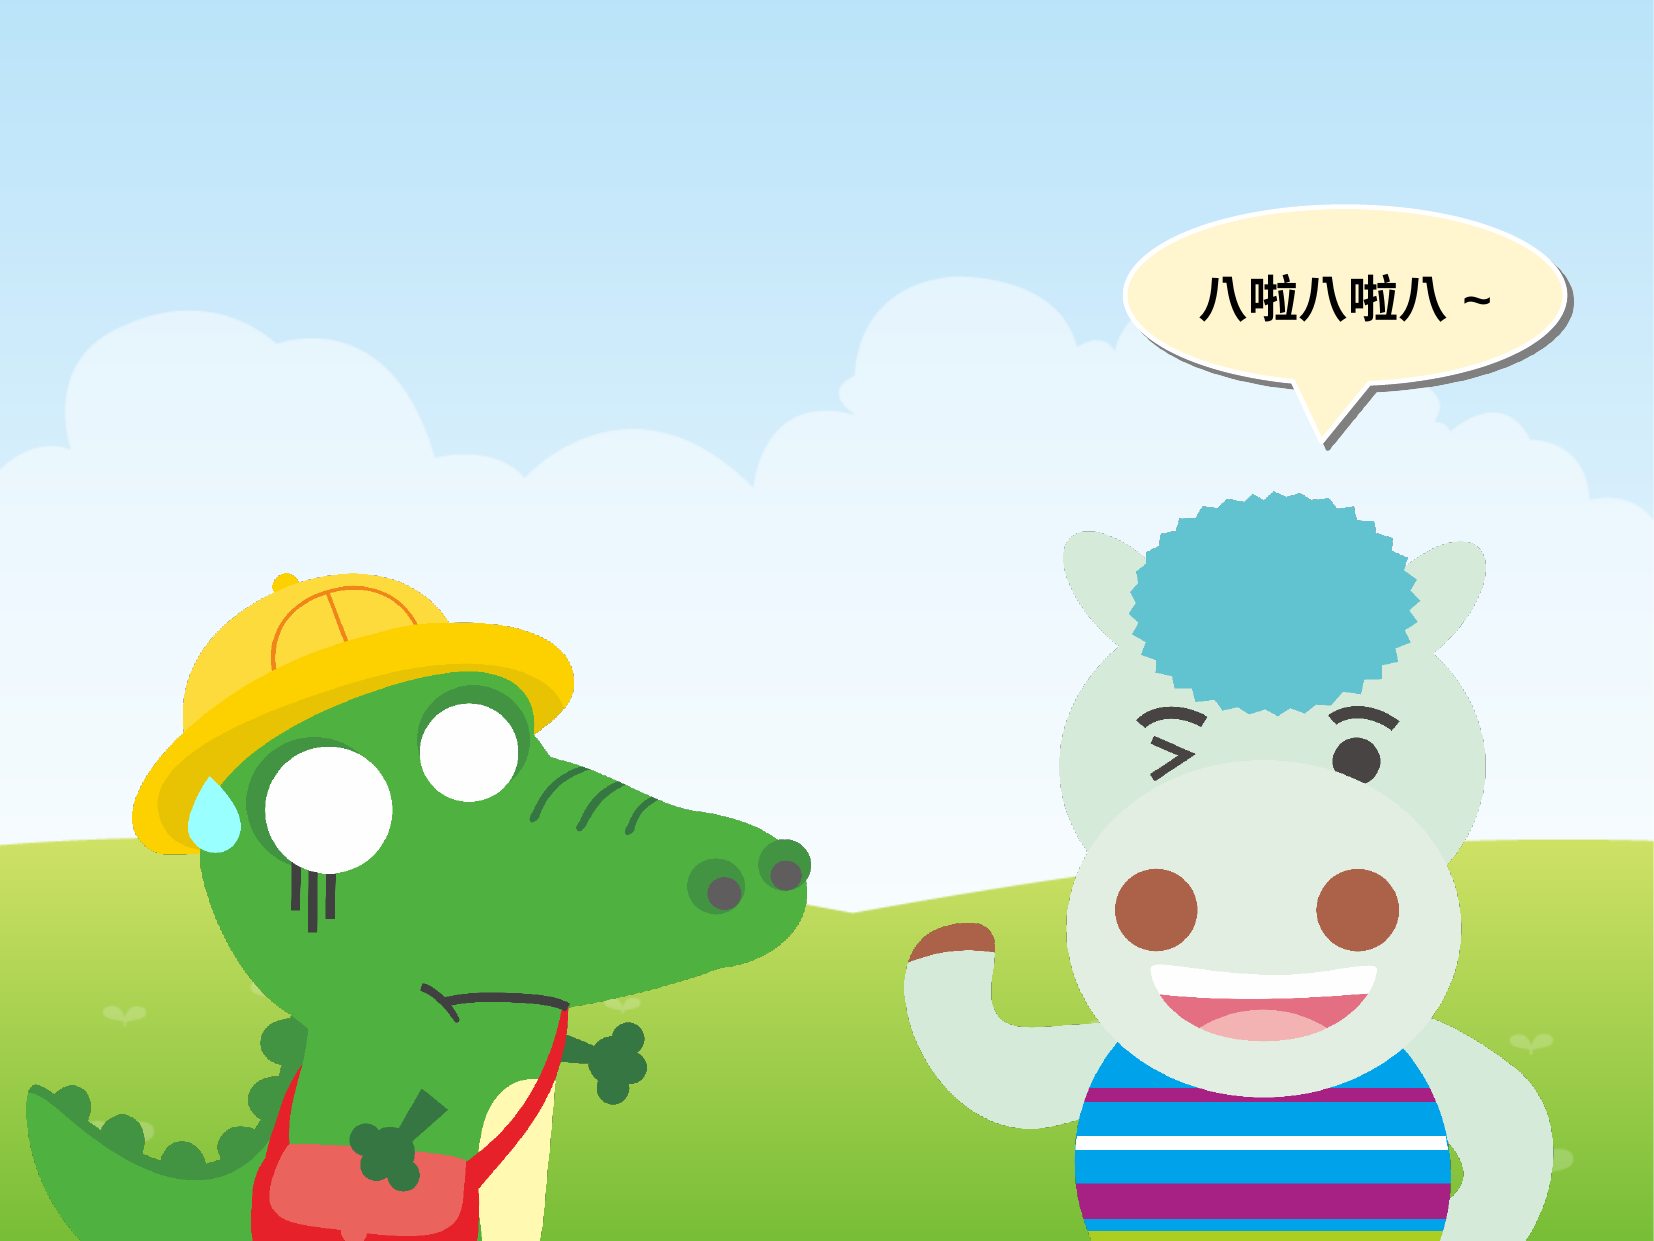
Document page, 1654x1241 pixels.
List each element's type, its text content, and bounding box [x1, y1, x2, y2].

picture [0, 0, 1654, 1241]
text_box 八啦八啦八~ [1125, 206, 1565, 442]
